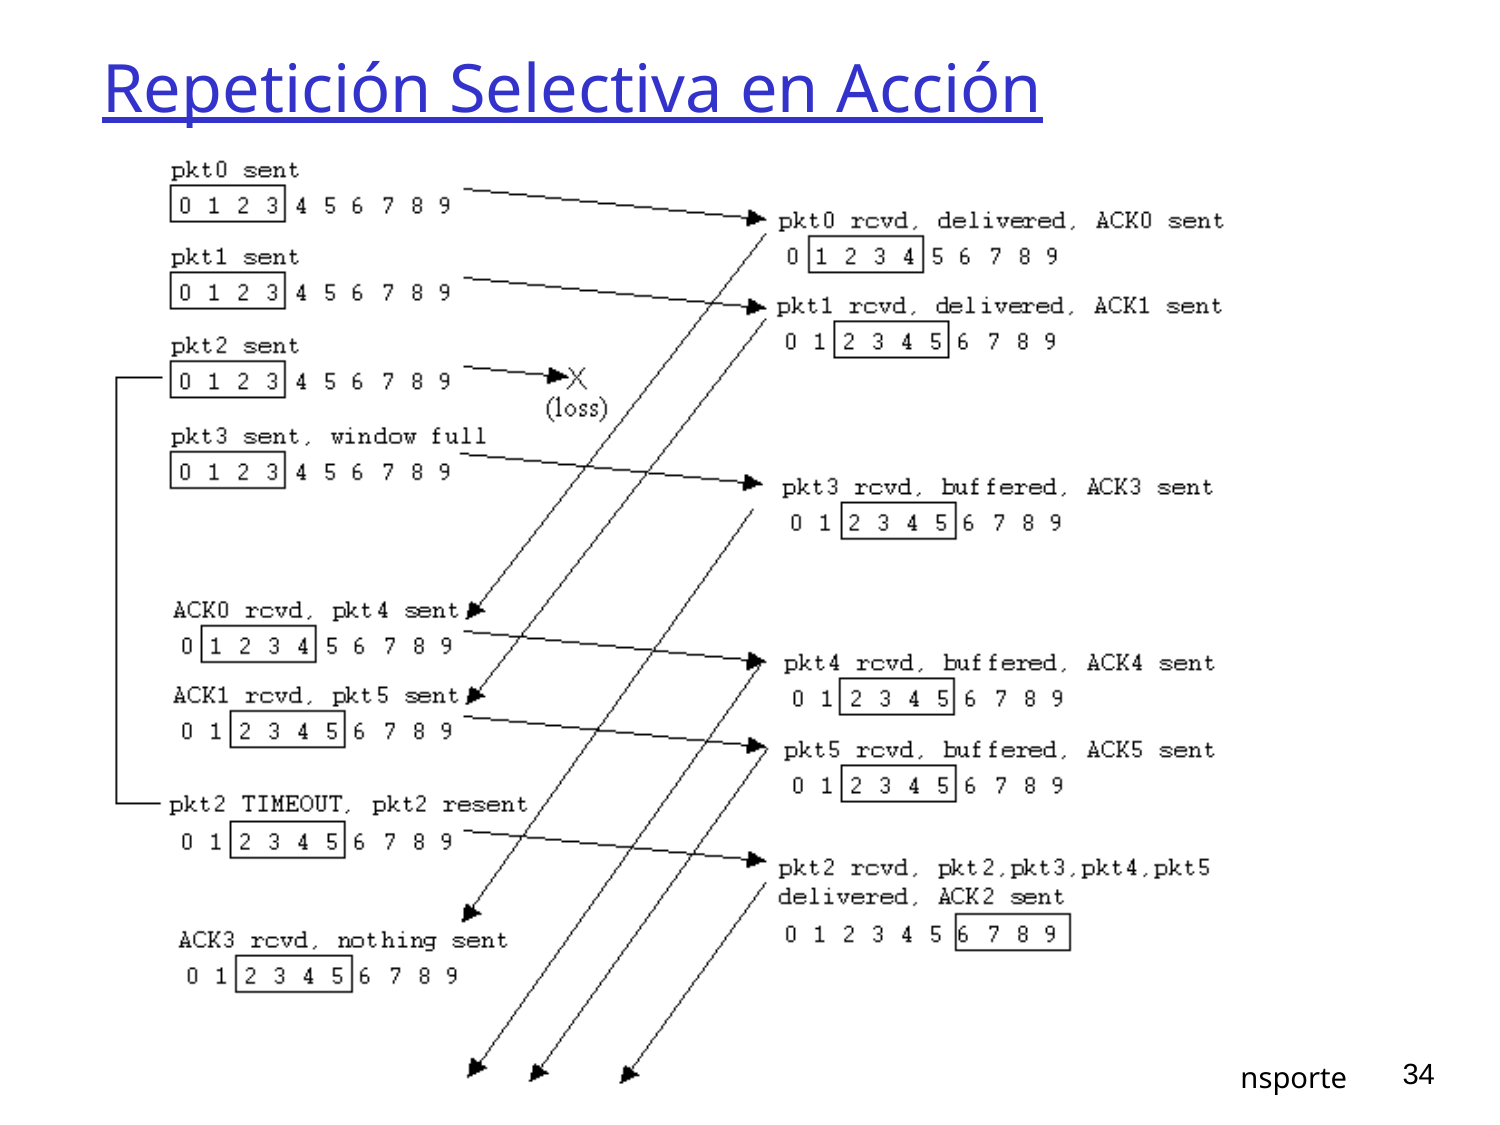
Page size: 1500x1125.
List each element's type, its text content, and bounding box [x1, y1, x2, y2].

picture [114, 145, 1240, 1102]
title Repetición Selectiva en Acción [87, 15, 1463, 158]
